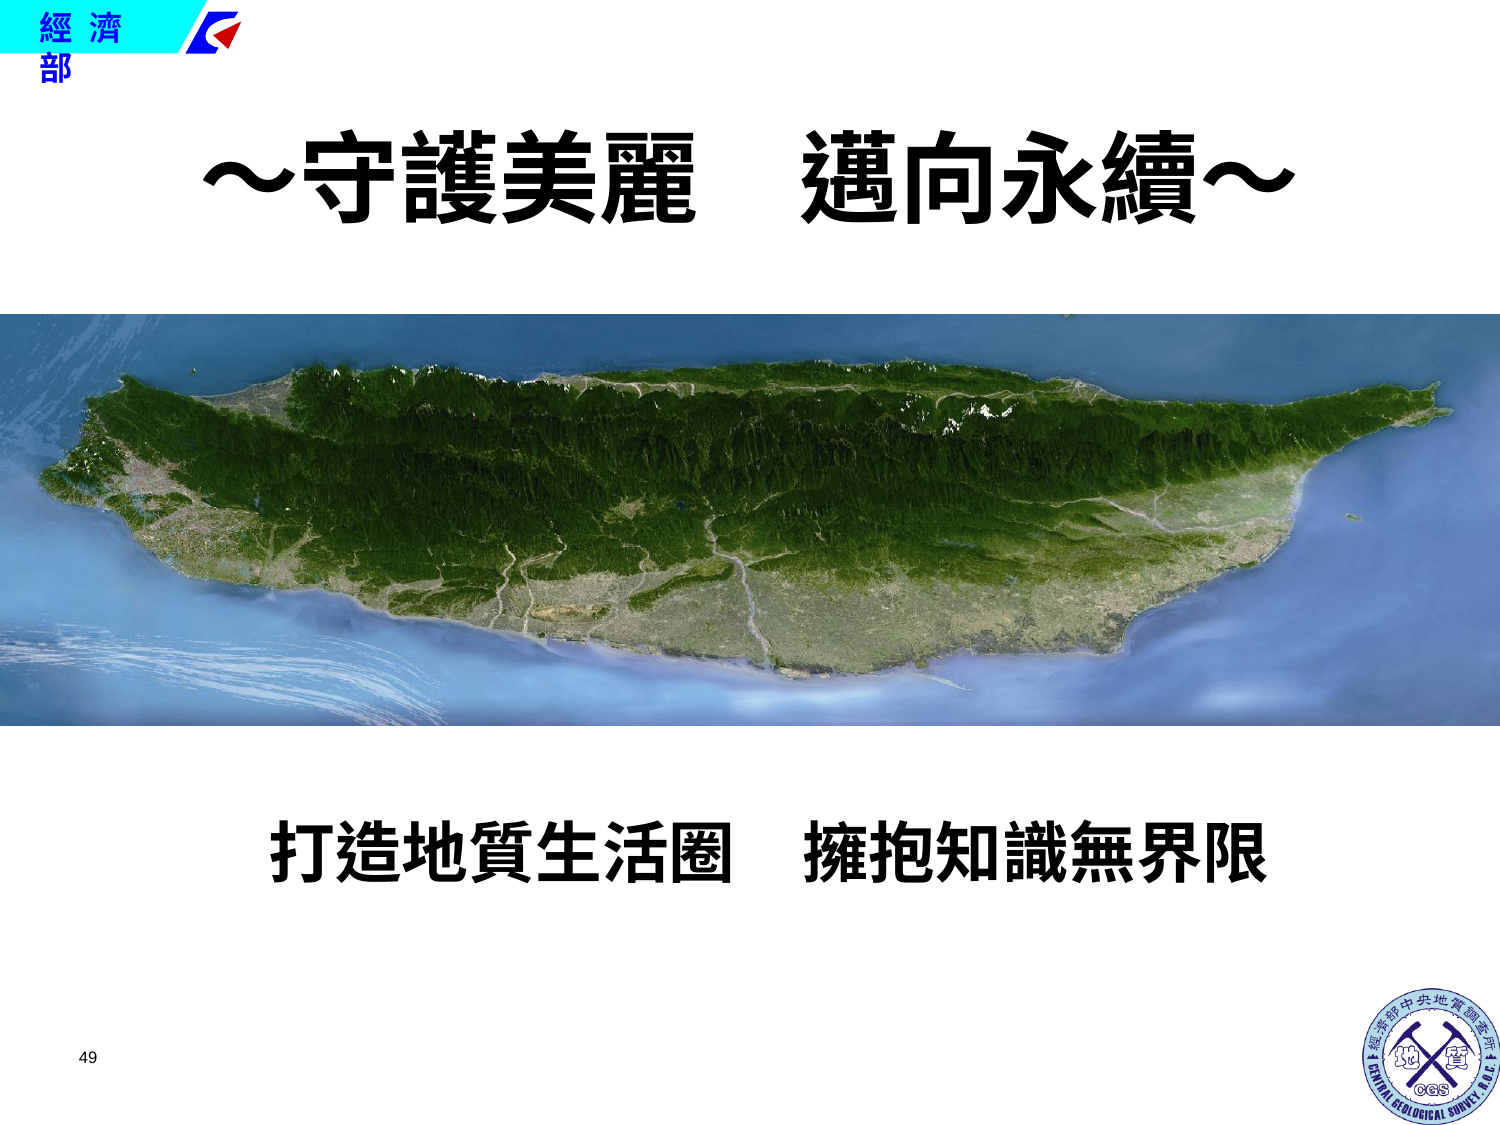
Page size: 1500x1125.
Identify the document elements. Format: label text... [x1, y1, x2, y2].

picture [0, 314, 1500, 727]
subtitle 打造地質生活圈 擁抱知識無界限 [244, 803, 1295, 934]
picture [1362, 988, 1500, 1125]
title ～守護美麗 邁向永續～ [112, 54, 1388, 296]
